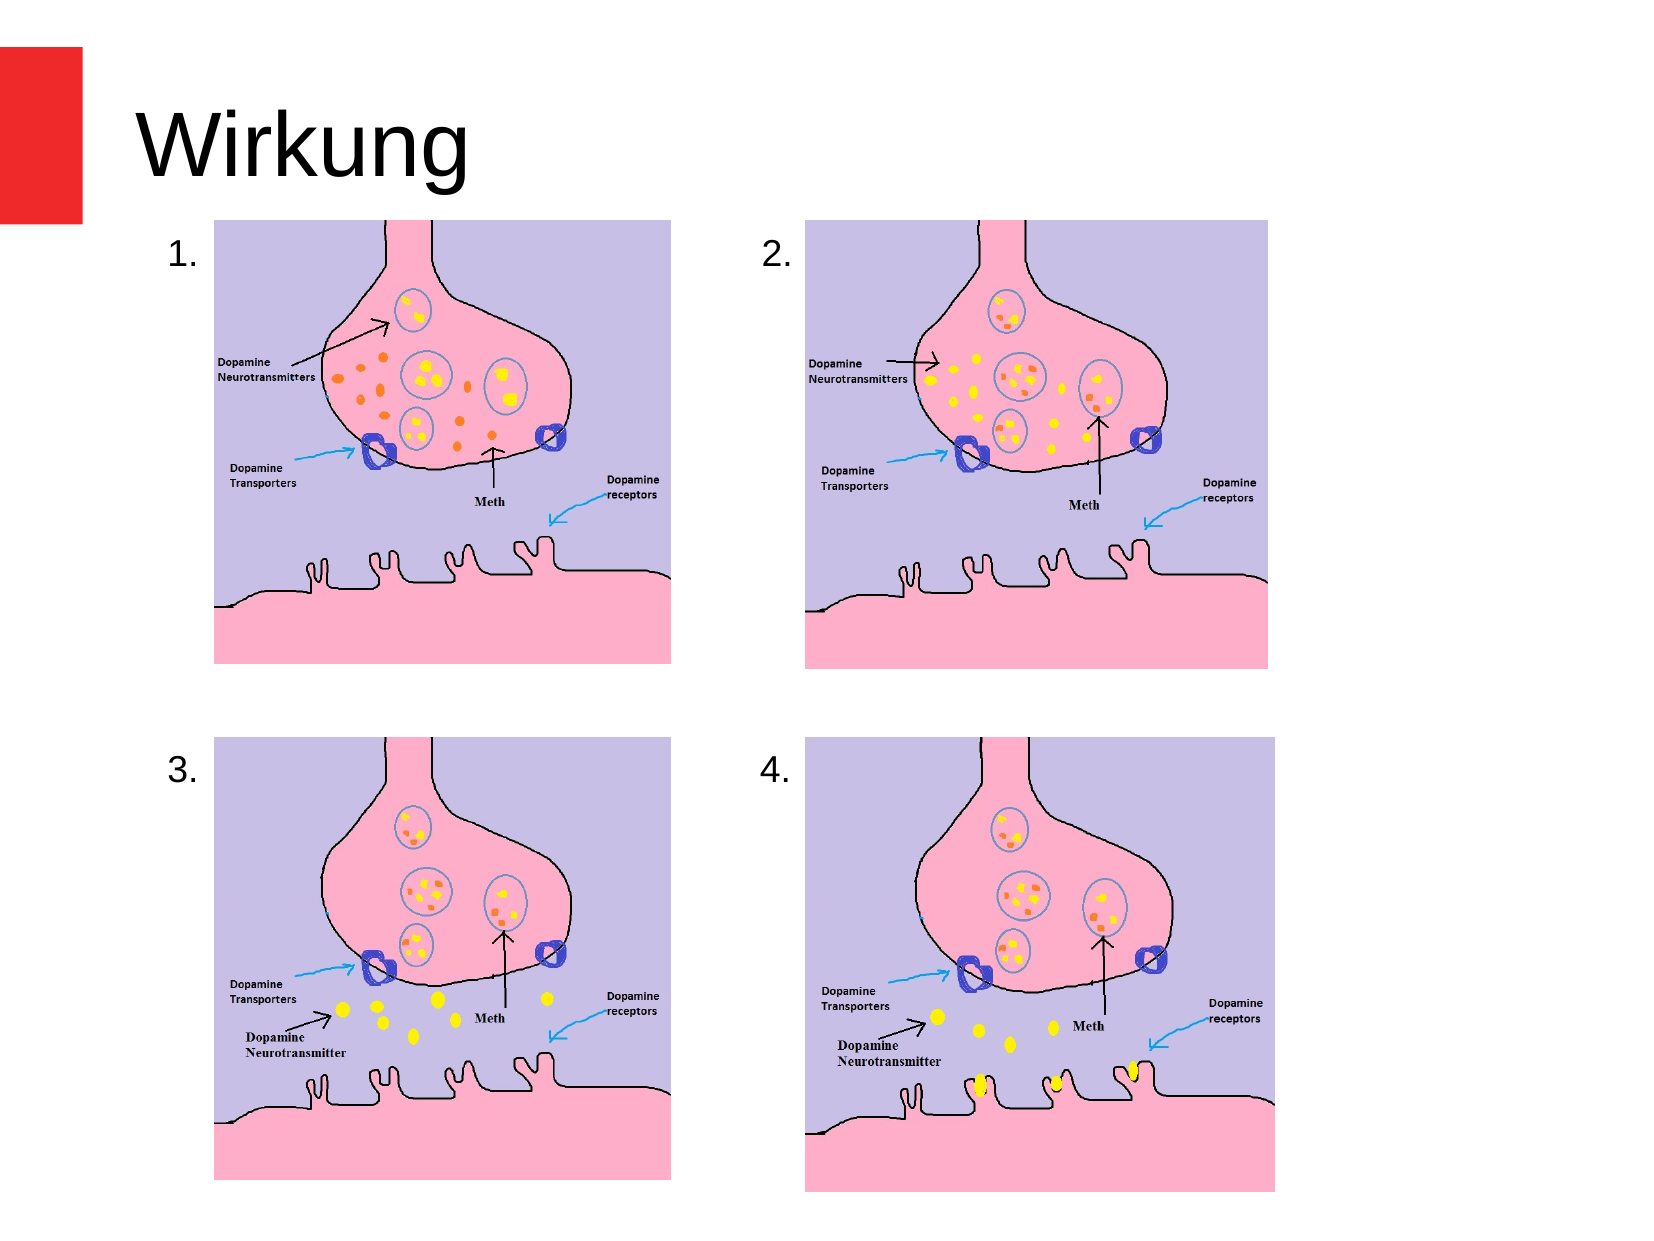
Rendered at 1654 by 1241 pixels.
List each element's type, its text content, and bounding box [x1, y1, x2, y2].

picture [805, 220, 1268, 669]
text_box 3. [152, 737, 215, 798]
picture [214, 737, 671, 1180]
text_box 4. [745, 737, 807, 798]
text_box Wirkung [120, 77, 491, 204]
text_box 1. [152, 221, 215, 282]
text_box 2. [746, 221, 809, 282]
picture [805, 737, 1275, 1192]
picture [214, 220, 671, 664]
